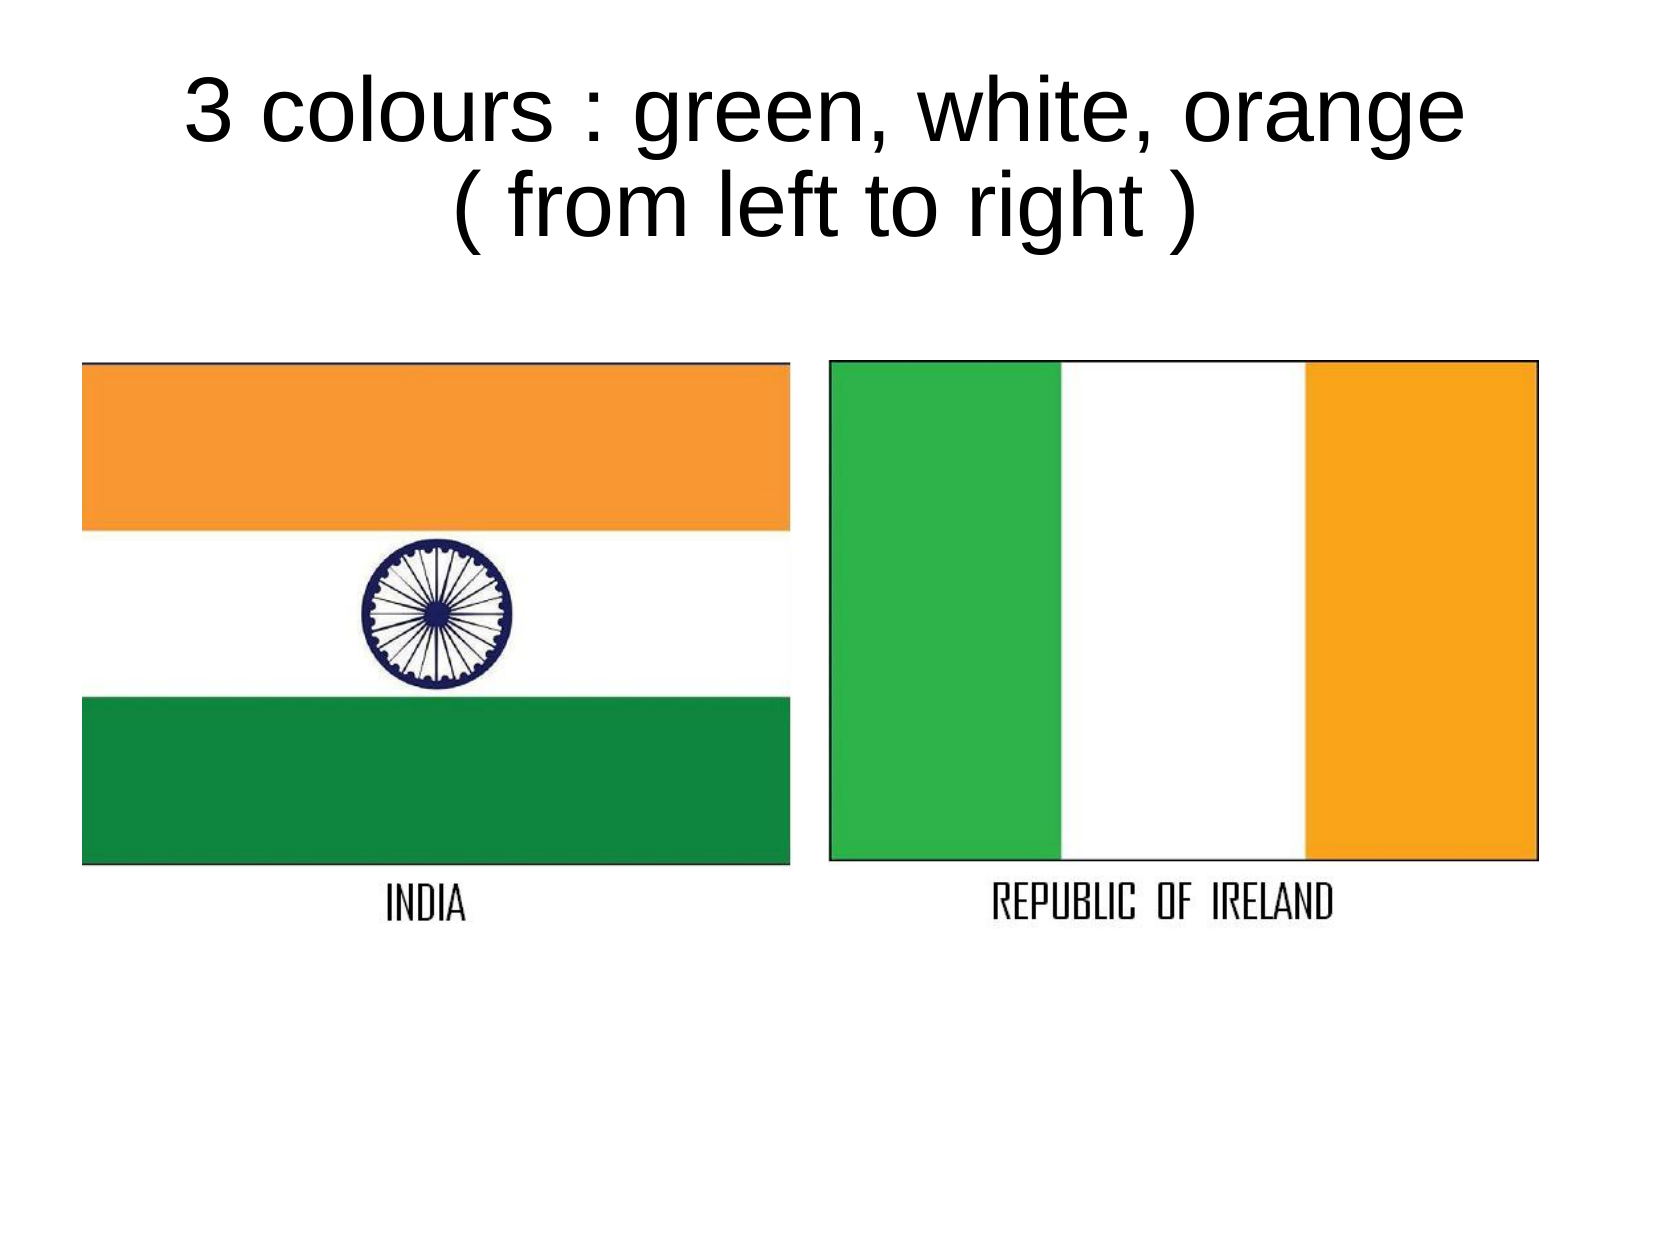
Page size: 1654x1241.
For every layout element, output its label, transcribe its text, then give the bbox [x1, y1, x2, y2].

title 3 colours : green, white, orange ( from left to right ) [82, 56, 1571, 265]
picture [828, 360, 1539, 939]
picture [82, 362, 793, 938]
